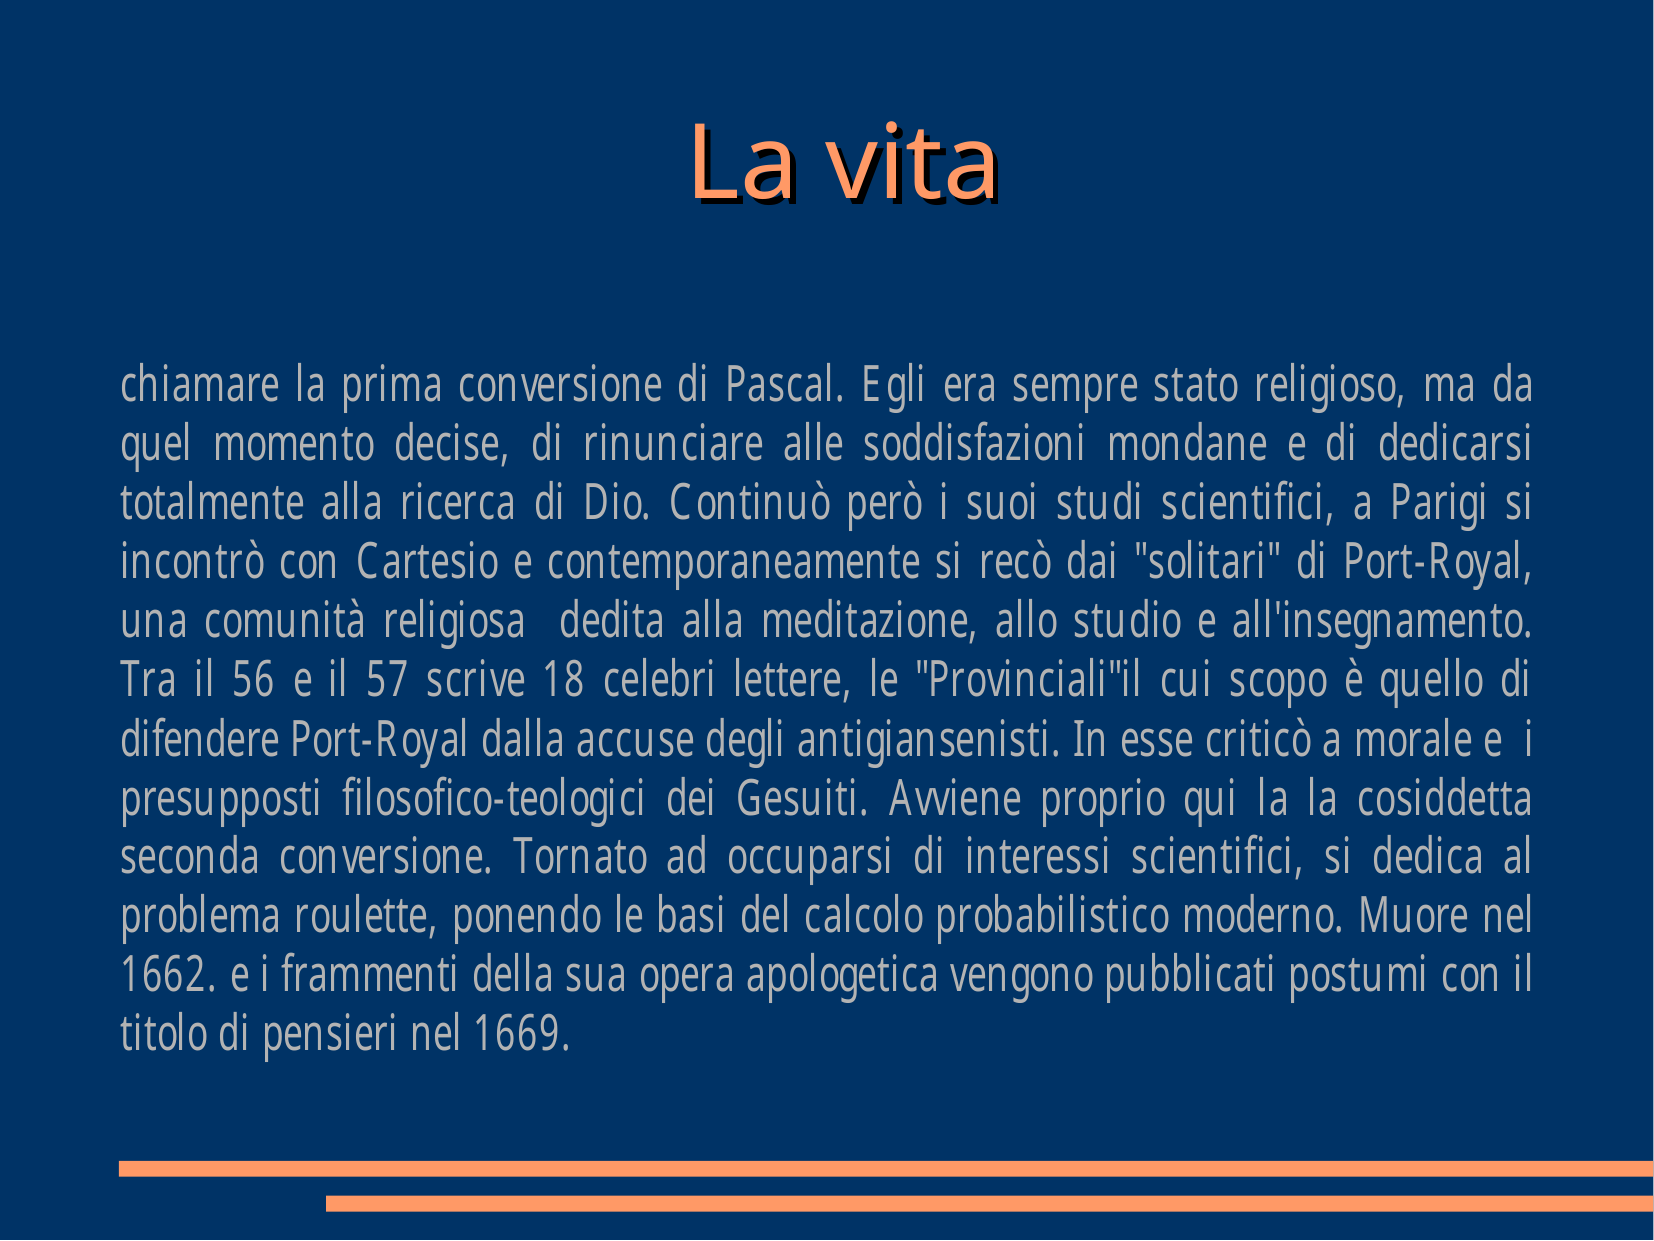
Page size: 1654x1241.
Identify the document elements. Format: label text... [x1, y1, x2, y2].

title La vita [121, 46, 1534, 254]
chart [118, 354, 1536, 1063]
